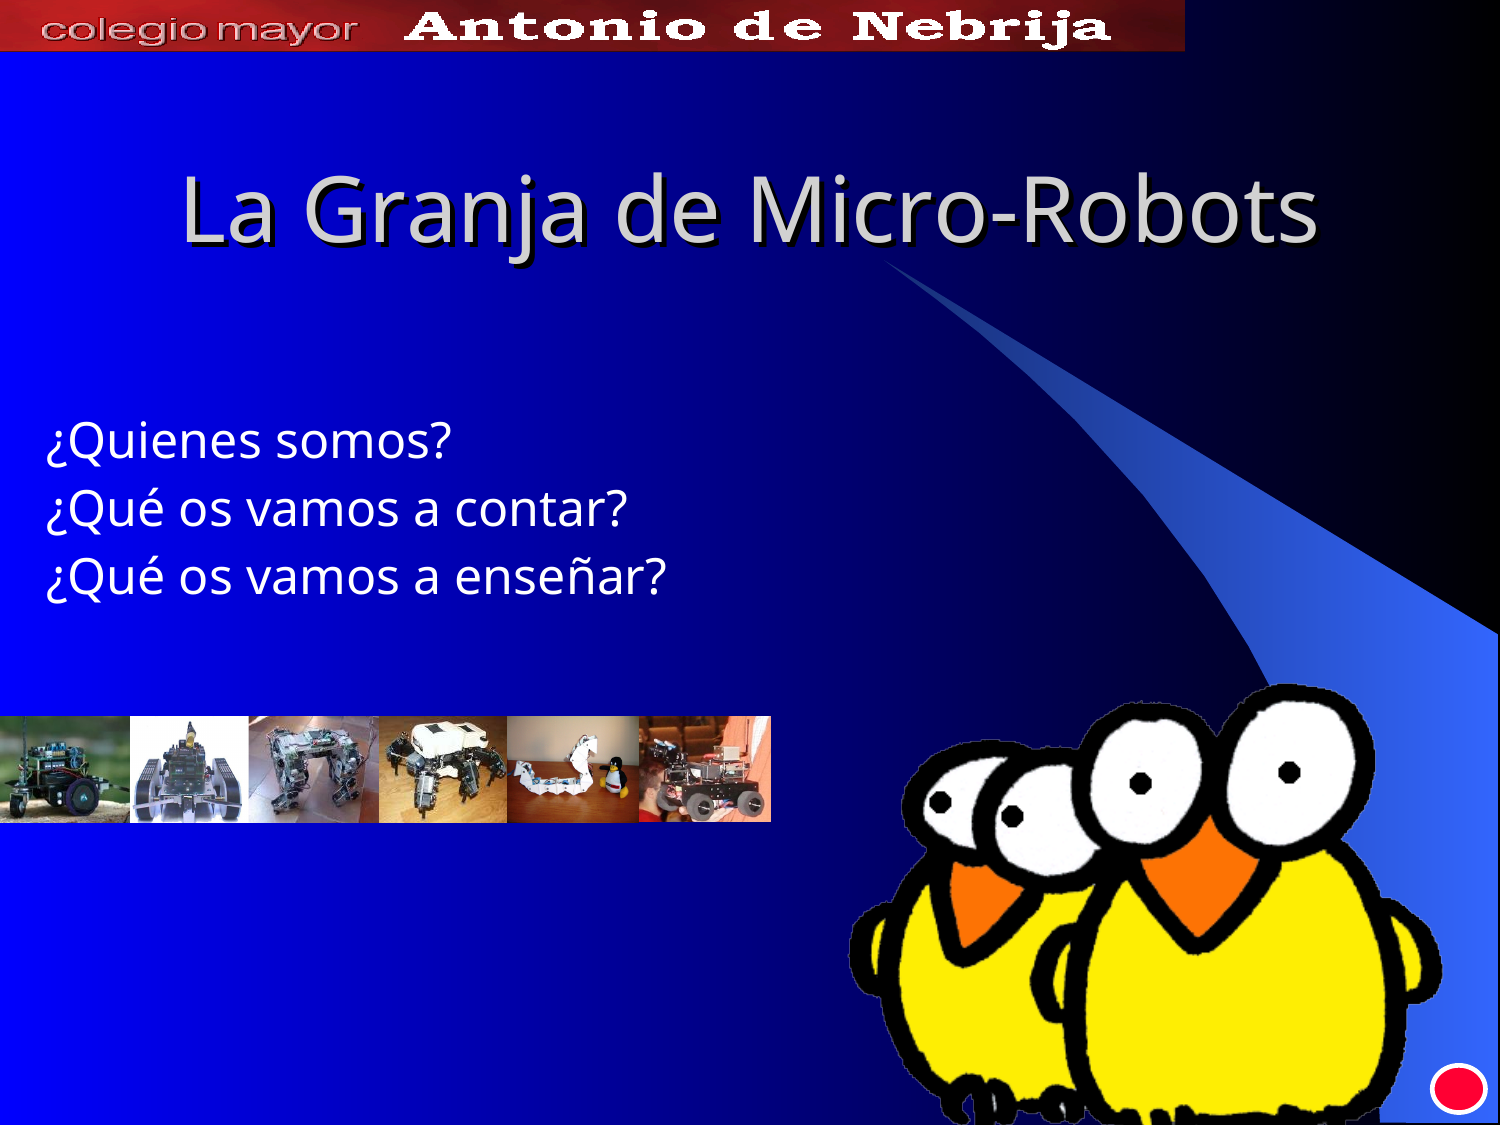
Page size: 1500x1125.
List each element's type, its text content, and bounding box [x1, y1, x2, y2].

picture [792, 621, 1500, 1125]
text_box [1432, 1065, 1486, 1113]
title La Granja de Micro-Robots [0, 113, 1500, 302]
picture [0, 716, 771, 823]
text_box ¿Quienes somos? ¿Qué os vamos a contar? ¿Qué os vamos a enseñar? [31, 397, 833, 686]
picture [0, 0, 1185, 52]
